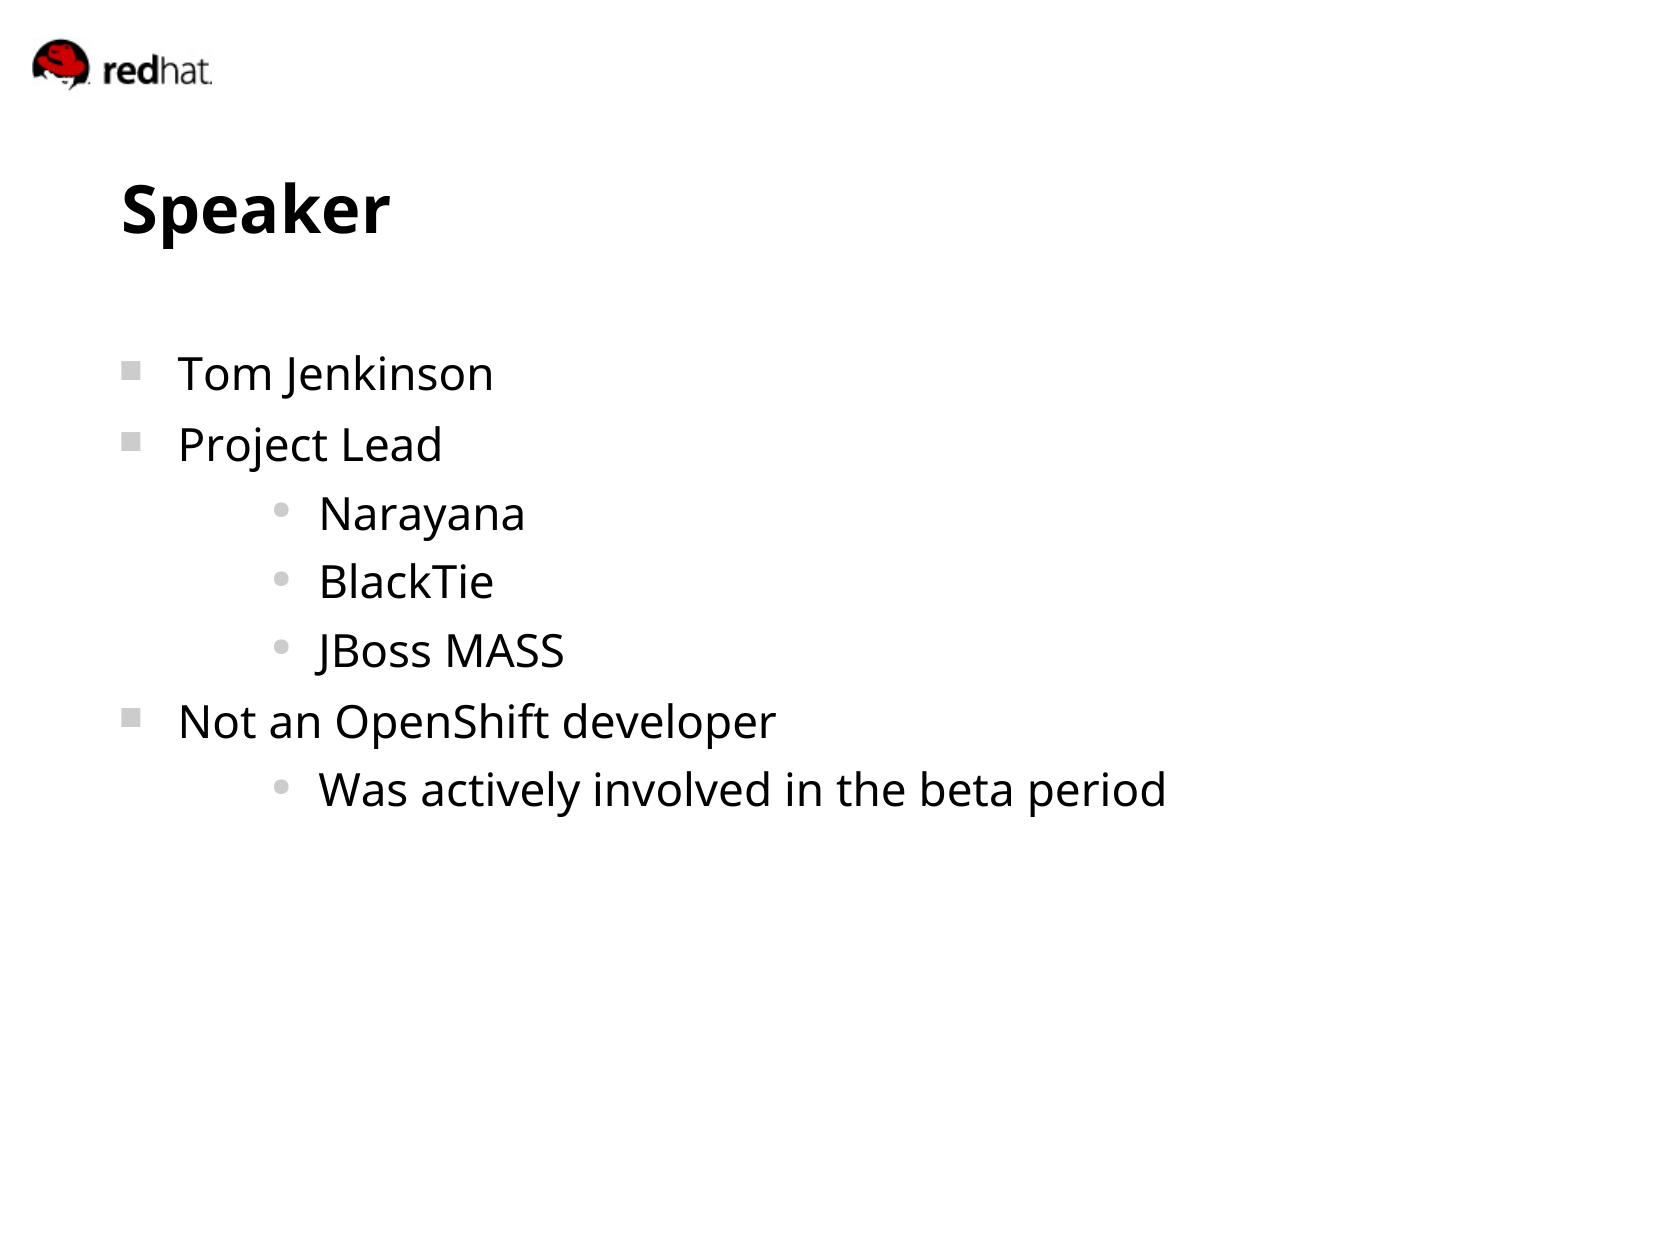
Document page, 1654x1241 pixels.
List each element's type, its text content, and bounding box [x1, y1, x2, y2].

list Tom Jenkinson Project Lead Narayana BlackTie JBoss MASS Not an OpenShift developer Was actively involved in the beta period [121, 344, 1534, 829]
title Speaker [121, 166, 1534, 247]
